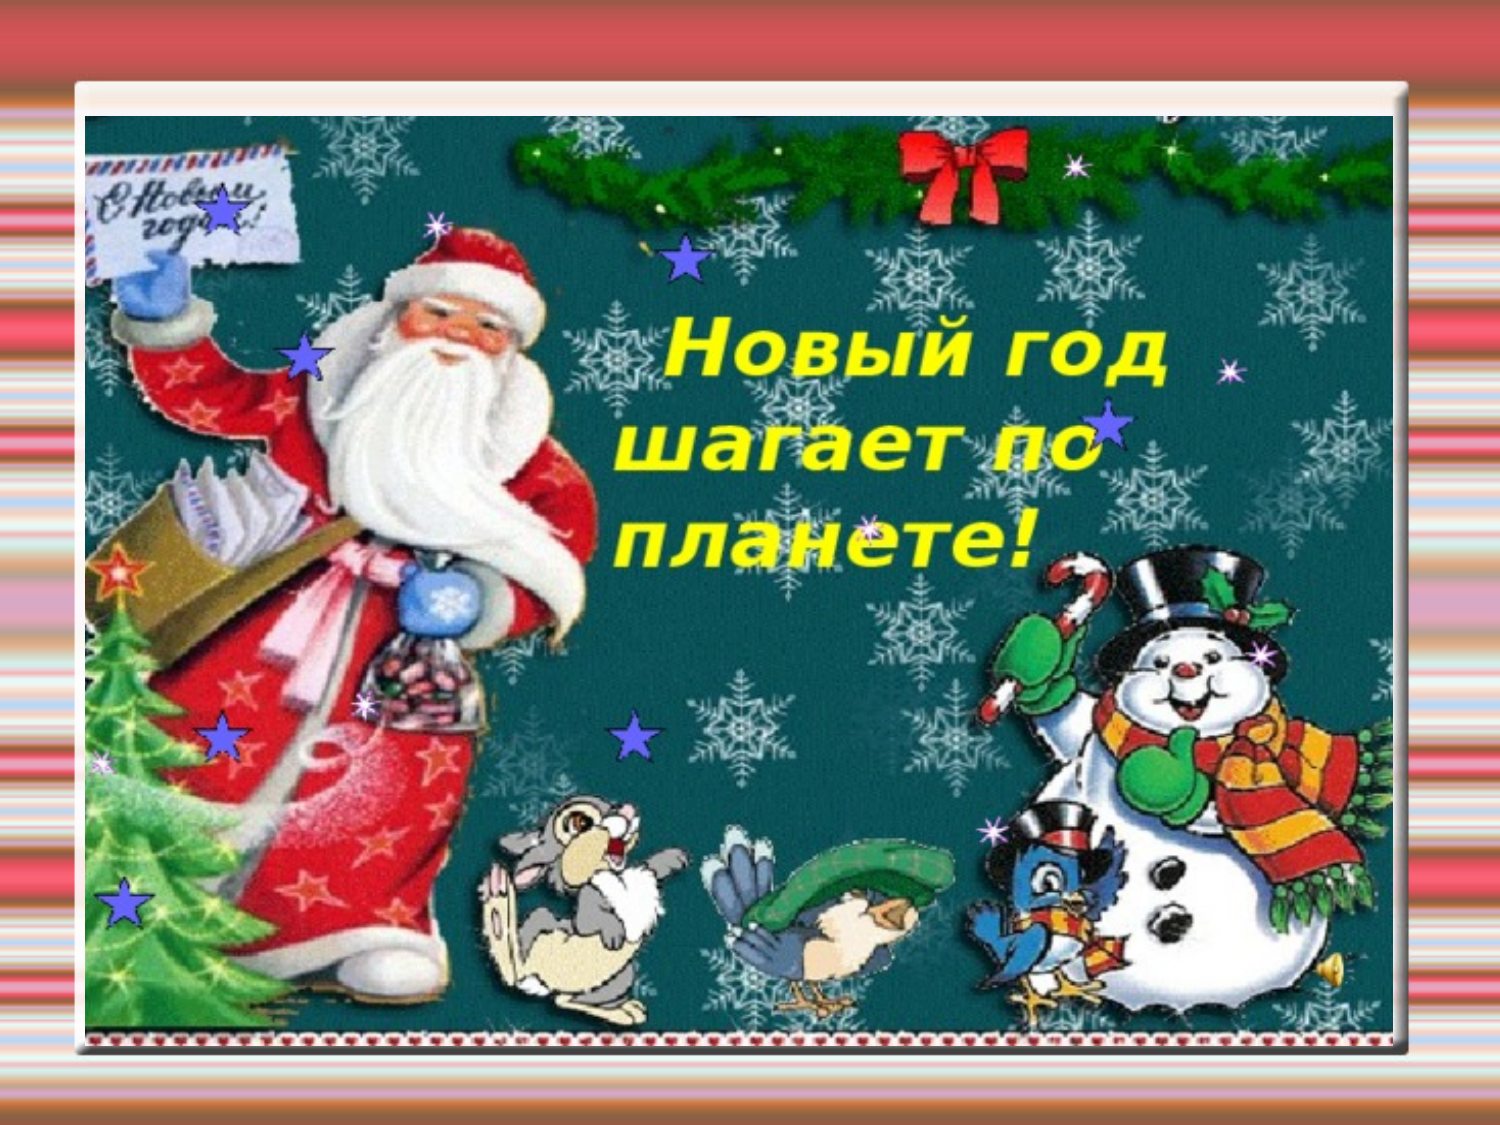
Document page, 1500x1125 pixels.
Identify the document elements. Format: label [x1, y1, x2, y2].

picture [85, 116, 1393, 1046]
